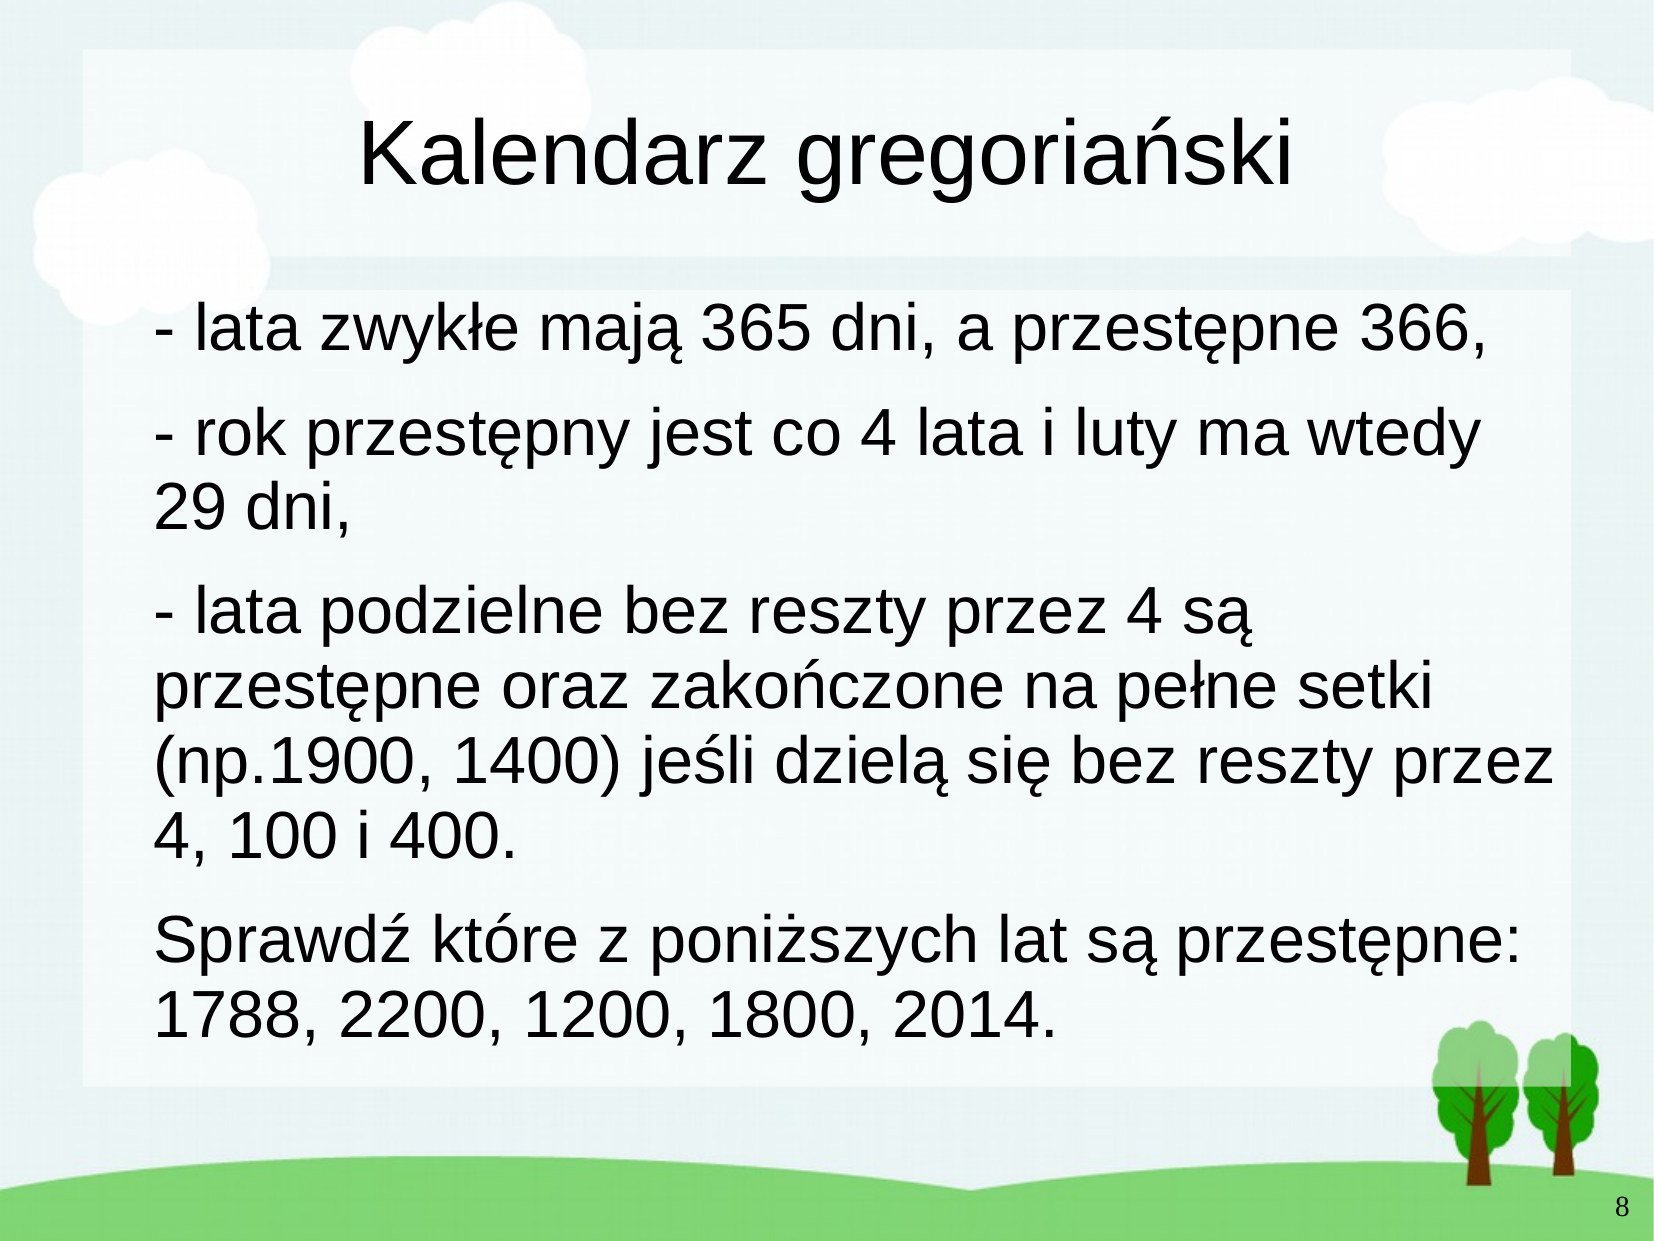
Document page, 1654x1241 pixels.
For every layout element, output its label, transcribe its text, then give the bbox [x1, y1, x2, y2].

picture [0, 0, 1654, 1241]
title Kalendarz gregoriański [82, 49, 1571, 257]
list - lata zwykłe mają 365 dni, a przestępne 366, - rok przestępny jest co 4 lata i luty ma wtedy 29 dni, - lata podzielne bez reszty przez 4 są przestępne oraz zakończone na pełne setki (np.1900, 1400) jeśli dzielą się bez reszty przez 4, 100 i 400. Sprawdź które z poniższych lat są przestępne: 1788, 2200, 1200, 1800, 2014. [82, 290, 1571, 1087]
